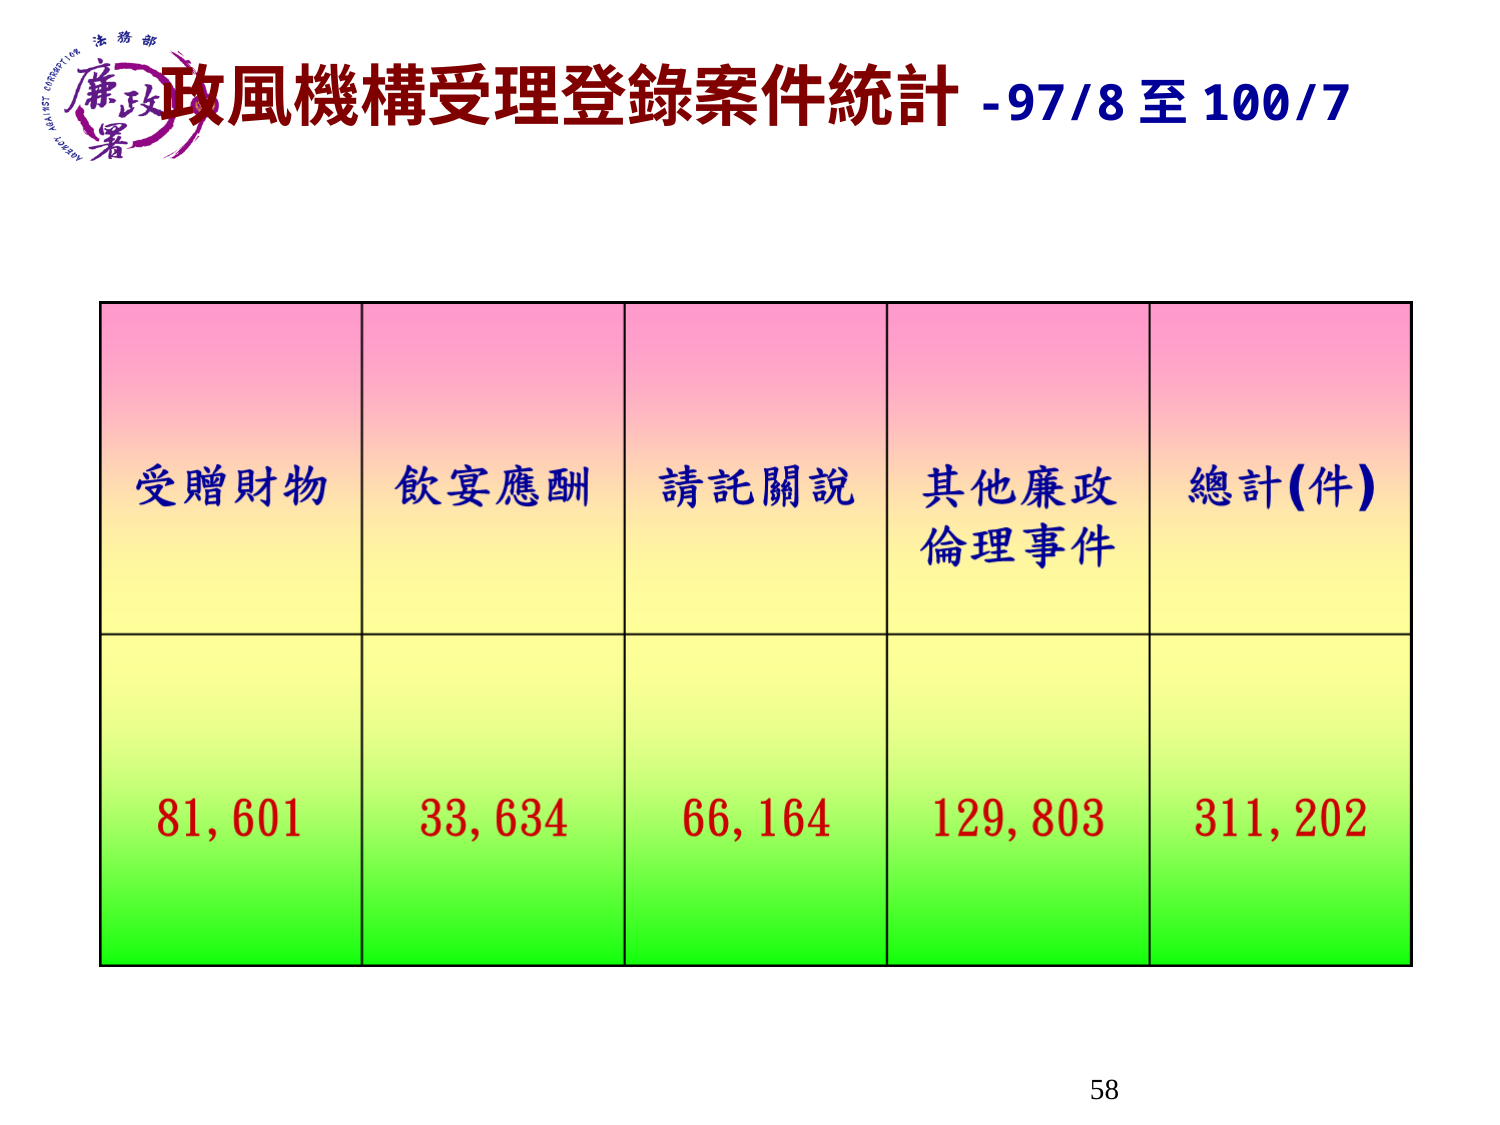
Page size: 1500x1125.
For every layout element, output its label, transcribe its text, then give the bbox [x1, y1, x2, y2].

picture [99, 302, 1413, 968]
text_box [1074, 1037, 1388, 1113]
title 政風機構受理登錄案件統計-97/8至100/7 [100, 0, 1411, 188]
